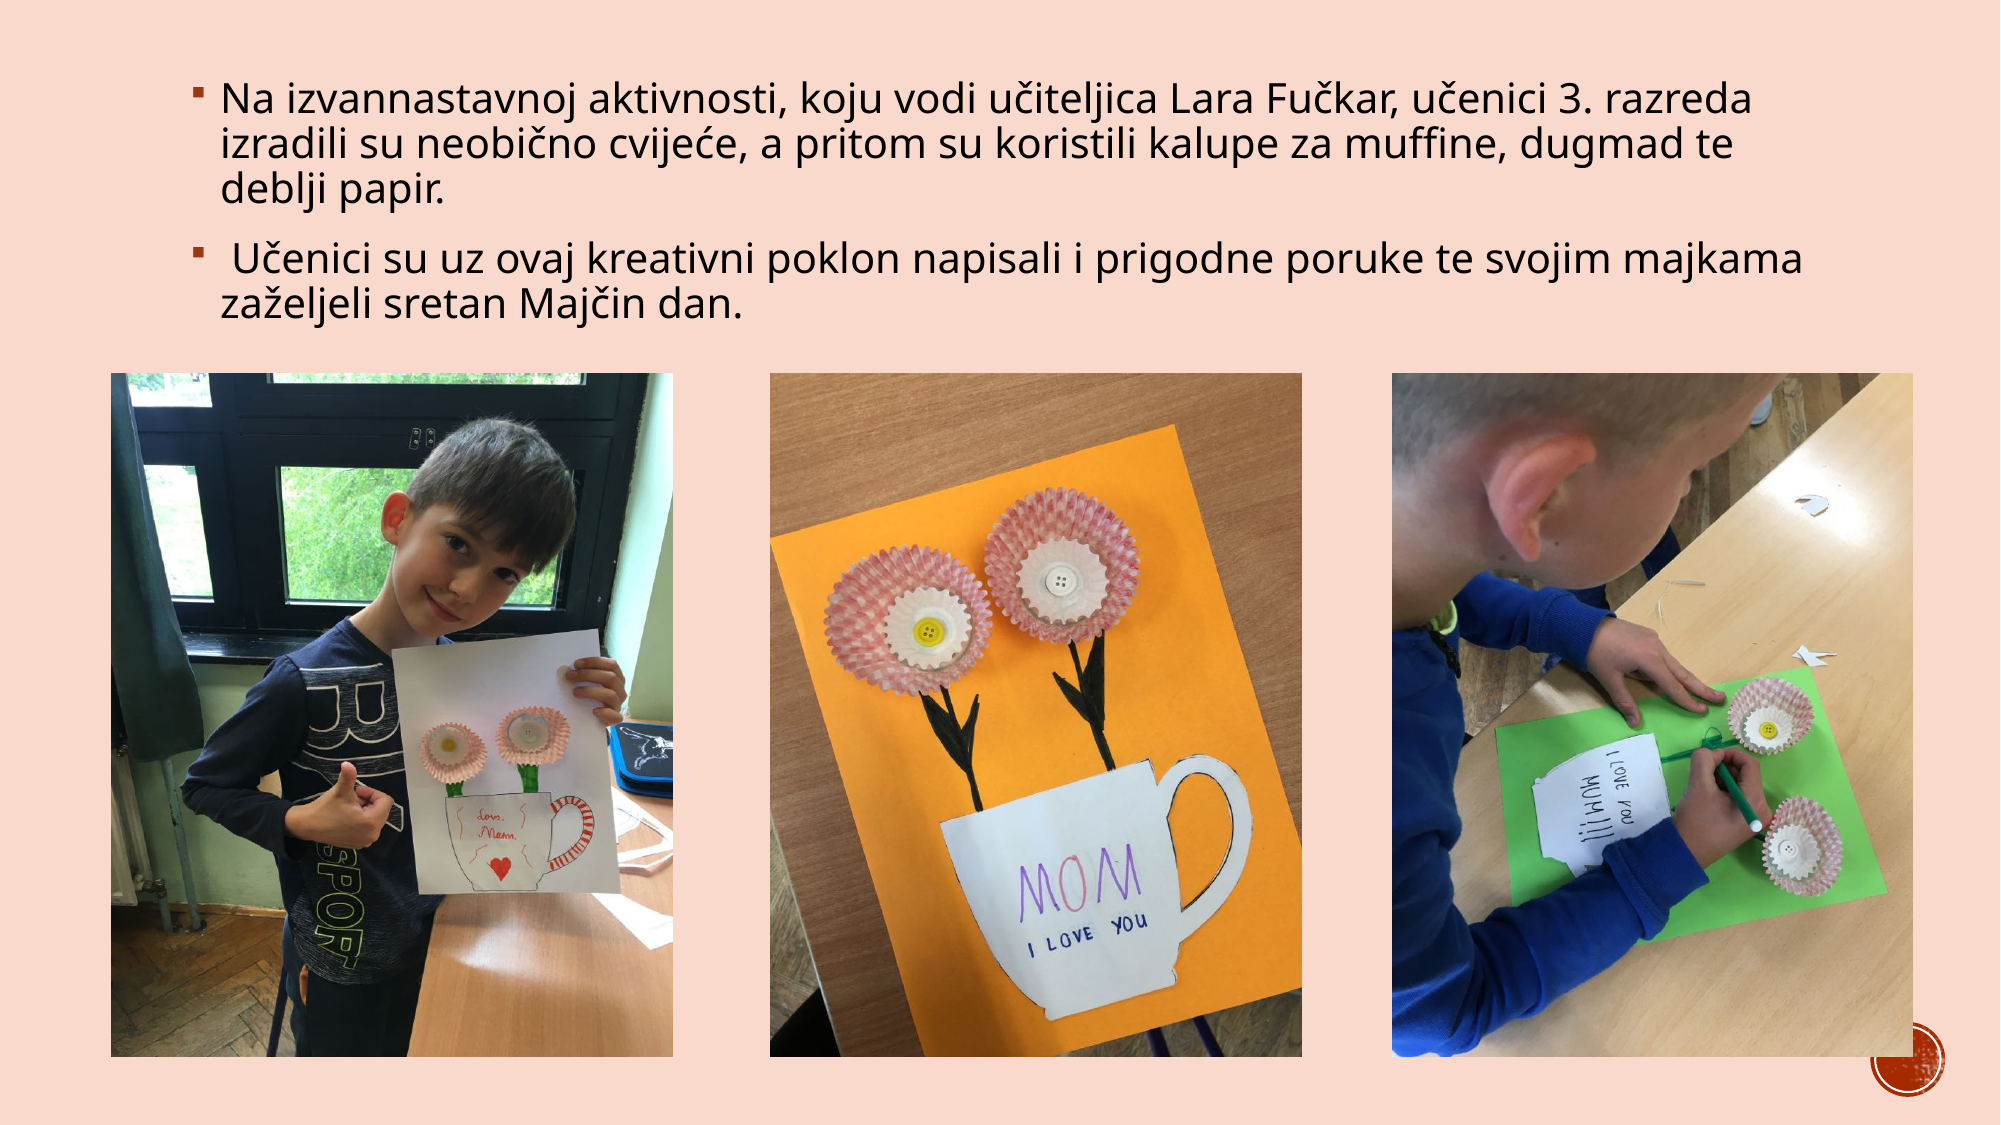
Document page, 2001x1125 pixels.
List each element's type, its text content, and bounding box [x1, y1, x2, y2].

picture [1392, 373, 1946, 1097]
picture [111, 373, 673, 1057]
picture [770, 373, 1302, 1057]
text_box Na izvannastavnoj aktivnosti, koju vodi učiteljica Lara Fučkar, učenici 3. razreda izradili su neobično cvijeće, a pritom su koristili kalupe za muffine, dugmad te deblji papir. Učenici su uz ovaj kreativni poklon napisali i prigodne poruke te svojim majkama zaželjeli sretan Majčin dan. [175, 69, 1826, 340]
